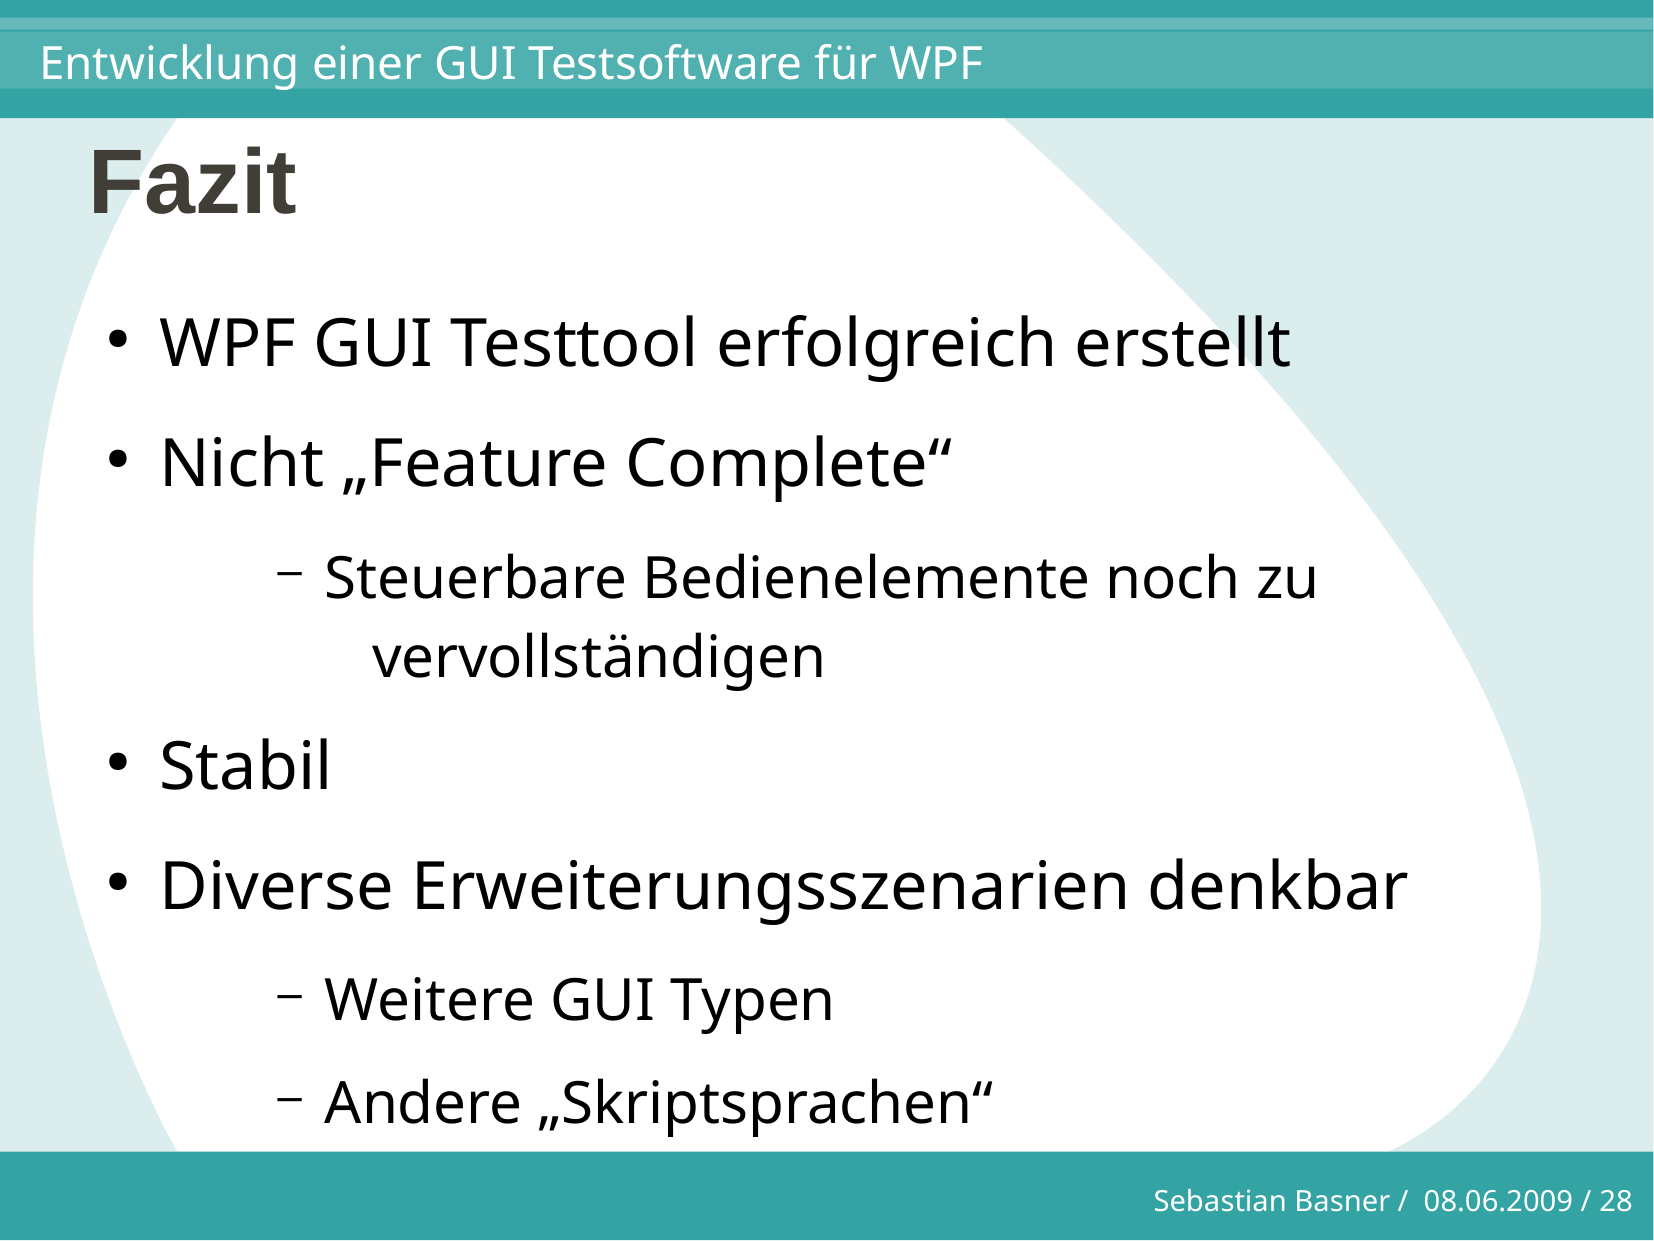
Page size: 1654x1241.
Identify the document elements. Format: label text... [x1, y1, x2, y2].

title Fazit [88, 130, 1577, 234]
list WPF GUI Testtool erfolgreich erstellt Nicht „Feature Complete“ Steuerbare Bedienelemente noch zu vervollständigen Stabil Diverse Erweiterungsszenarien denkbar Weitere GUI Typen Andere „Skriptsprachen“ [88, 295, 1577, 1099]
